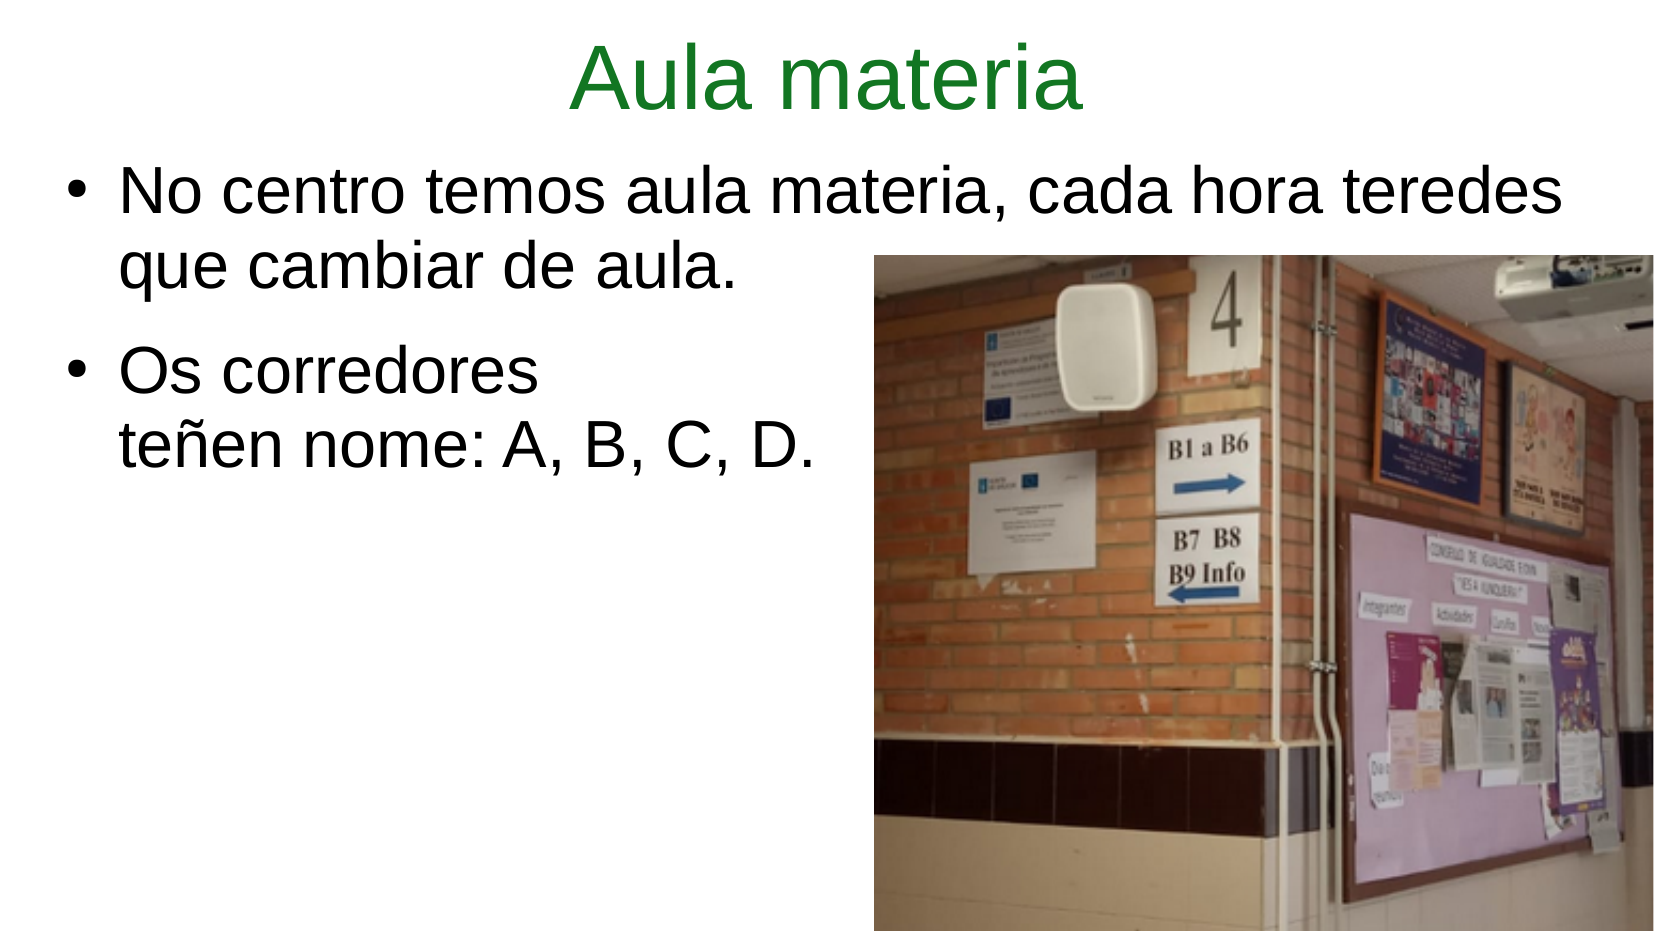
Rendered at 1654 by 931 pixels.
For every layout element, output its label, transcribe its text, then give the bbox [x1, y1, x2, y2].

picture [874, 255, 1654, 931]
title Aula materia [82, 0, 1571, 153]
list No centro temos aula materia, cada hora teredes que cambiar de aula. Os corredores teñen nome: A, B, C, D. [47, 153, 1607, 898]
